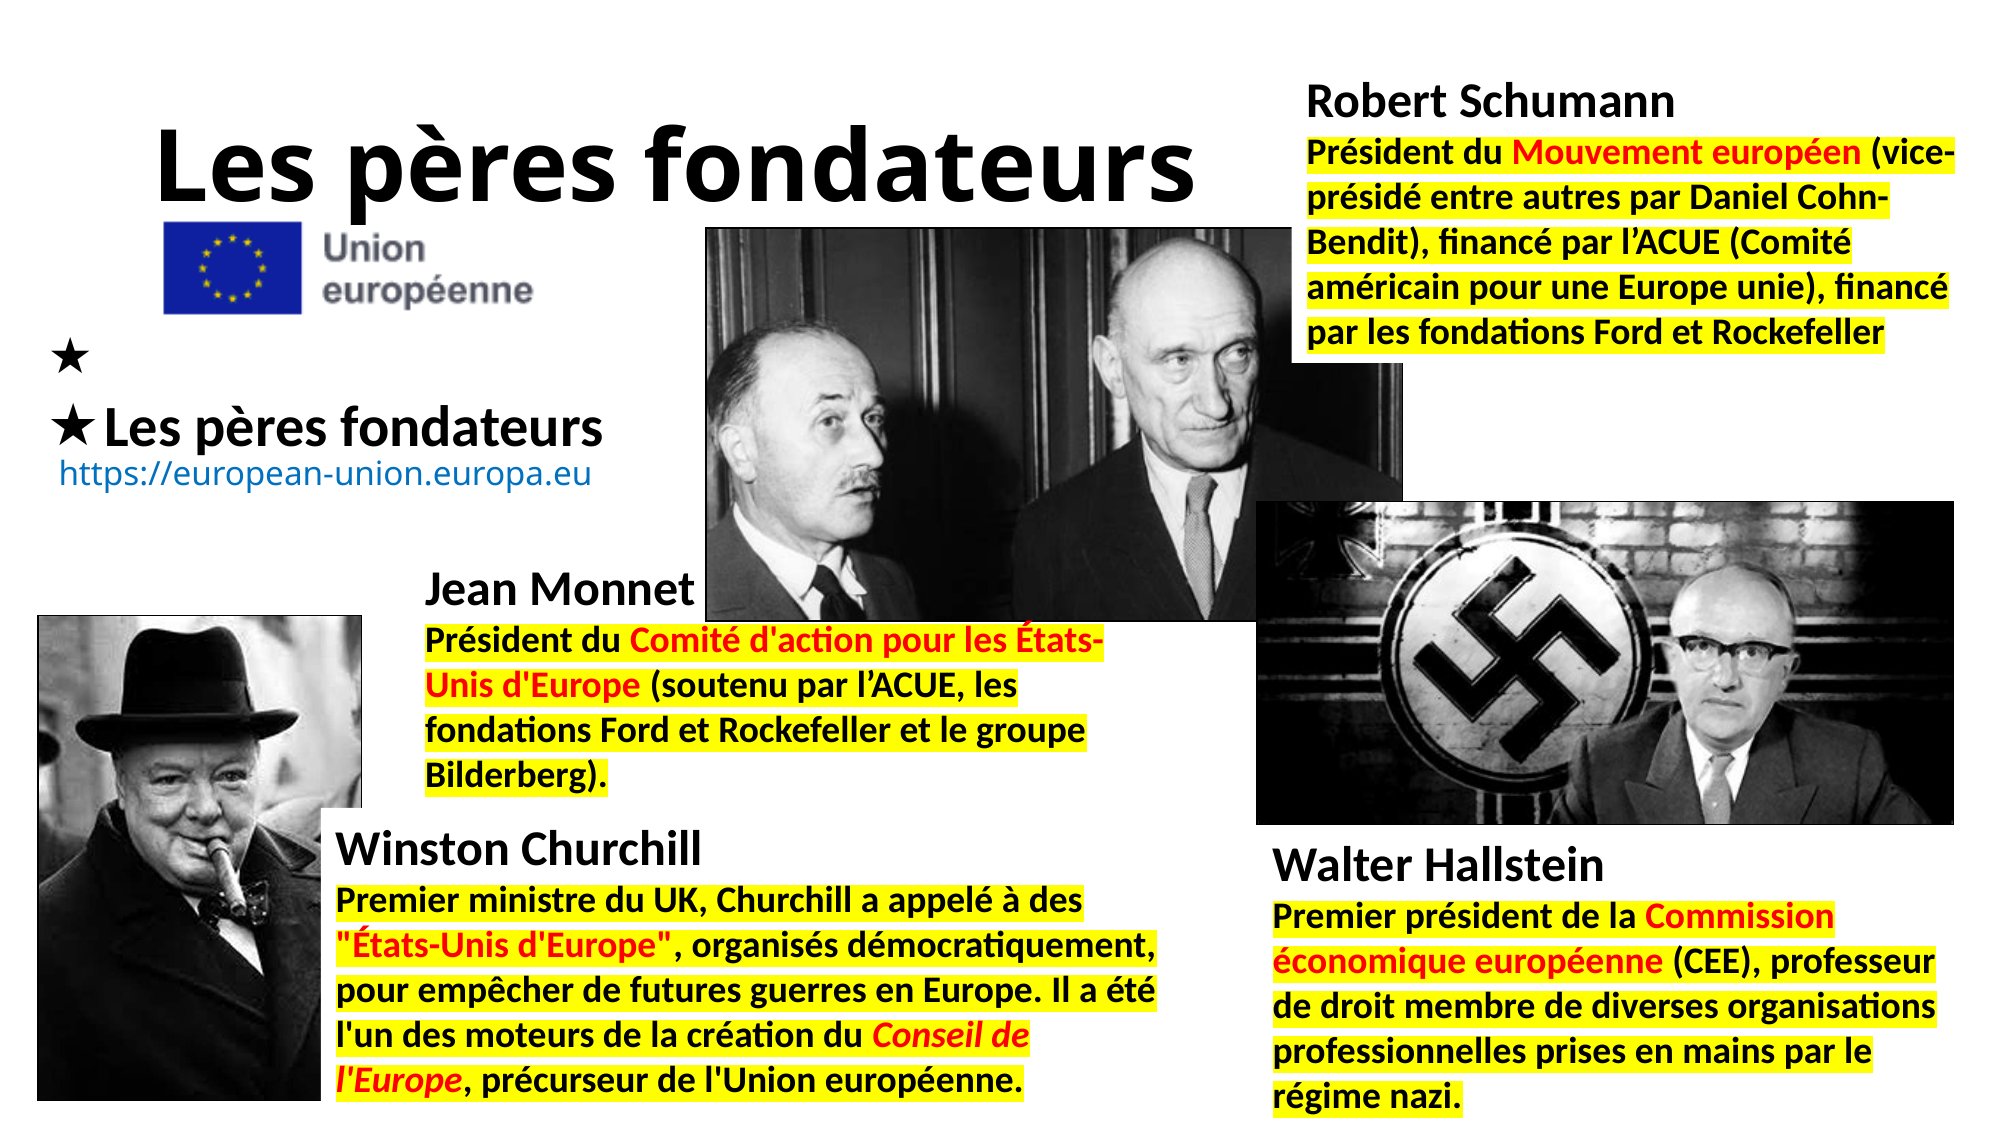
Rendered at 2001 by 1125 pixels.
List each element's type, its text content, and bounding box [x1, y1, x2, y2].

text_box Les pères fondateurs [32, 312, 705, 459]
text_box Winston Churchill Premier ministre du UK, Churchill a appelé à des "États-Unis d'Europe", organisés démocratiquement, pour empêcher de futures guerres en Europe. Il a été l'un des moteurs de la création du Conseil de l'Europe, précurseur de l'Union européenne. [320, 807, 1188, 1111]
text_box Walter Hallstein Premier président de la Commission économique européenne (CEE), professeur de droit membre de diverses organisations professionnelles prises en mains par le régime nazi. [1257, 823, 1962, 1125]
picture [38, 616, 361, 1100]
text_box https://european-union.europa.eu [43, 444, 705, 501]
picture [137, 278, 555, 312]
picture [706, 229, 1402, 621]
text_box Robert Schumann Président du Mouvement européen (vice-présidé entre autres par Daniel Cohn-Bendit), financé par l’ACUE (Comité américain pour une Europe unie), financé par les fondations Ford et Rockefeller [1291, 59, 1987, 363]
text_box Jean Monnet Président du Comité d'action pour les États-Unis d'Europe (soutenu par l’ACUE, les fondations Ford et Rockefeller et le groupe Bilderberg). [410, 547, 1144, 806]
title Les pères fondateurs [137, 59, 1291, 278]
picture [1257, 502, 1953, 823]
